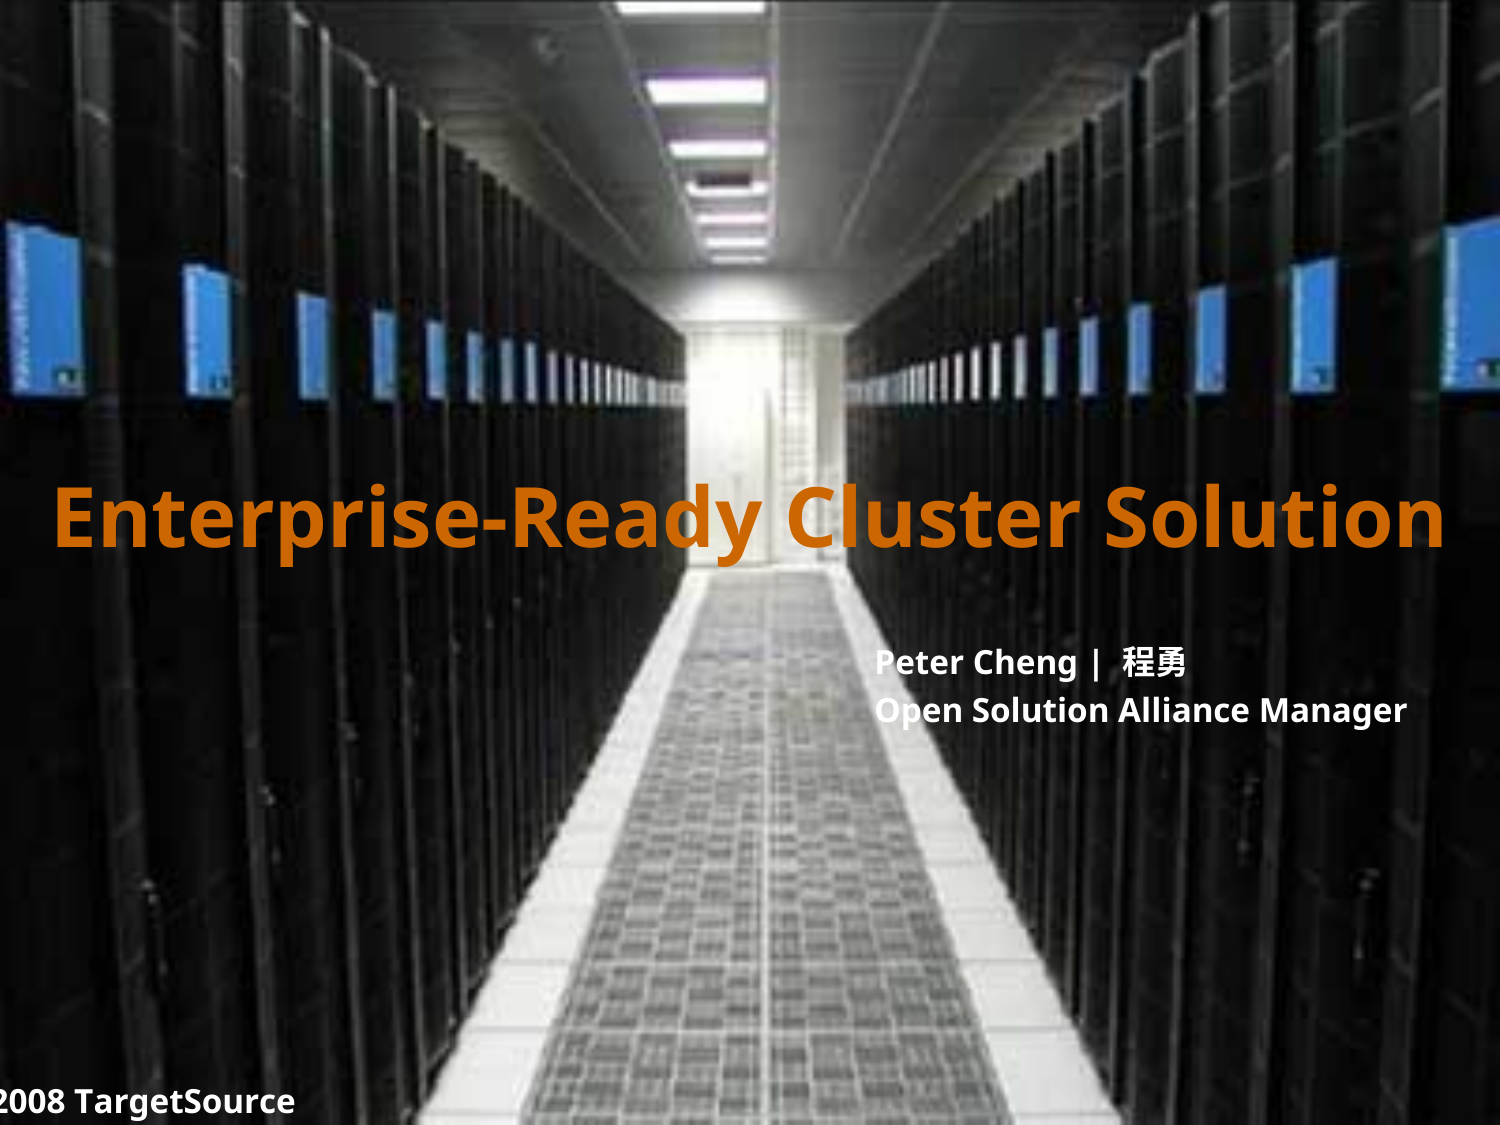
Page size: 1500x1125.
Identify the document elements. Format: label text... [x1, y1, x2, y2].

picture [0, 0, 1500, 1125]
text_box Peter Cheng | 程勇 Open Solution Alliance Manager [859, 633, 1500, 737]
text_box Enterprise-Ready Cluster Solution [35, 456, 1500, 572]
text_box © 2008 TargetSource [0, 1072, 424, 1125]
